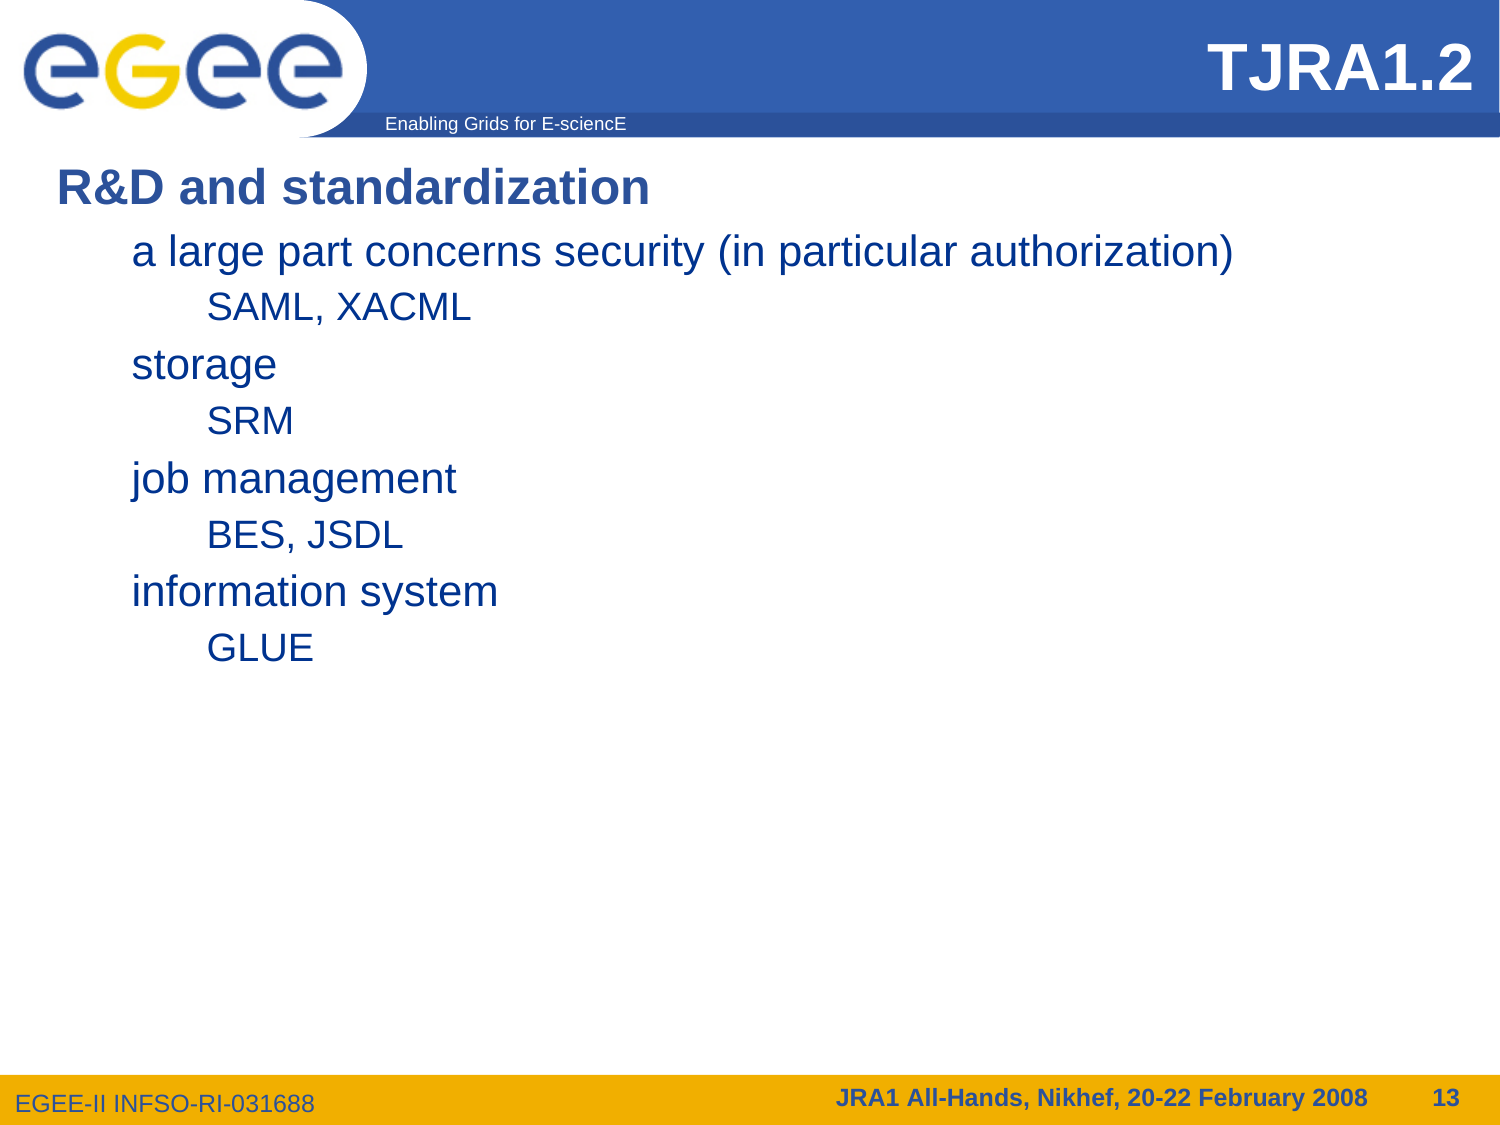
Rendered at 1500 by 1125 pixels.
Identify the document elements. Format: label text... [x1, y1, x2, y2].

list R&D and standardization a large part concerns security (in particular authorization) SAML, XACML storage SRM job management BES, JSDL information system GLUE [56, 159, 1466, 1036]
picture [18, 30, 349, 112]
title TJRA1.2 [369, 0, 1475, 148]
